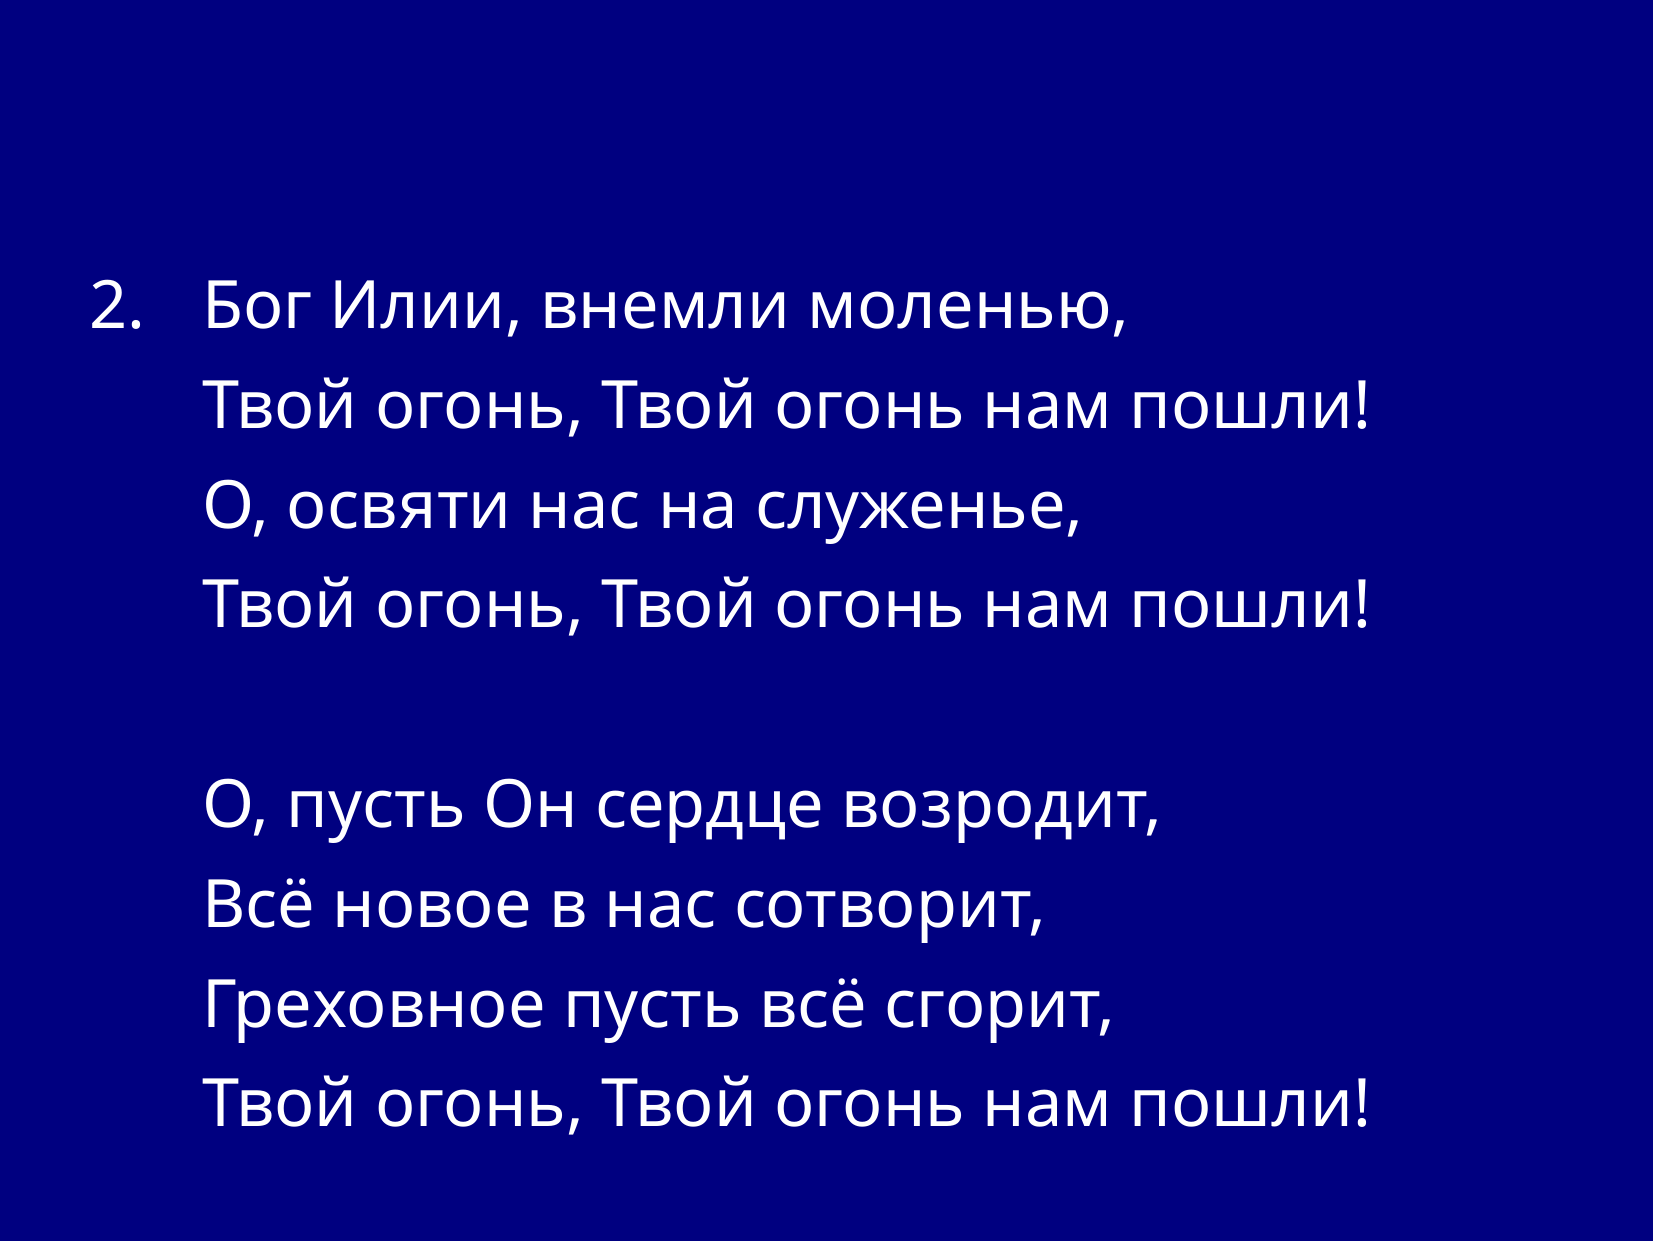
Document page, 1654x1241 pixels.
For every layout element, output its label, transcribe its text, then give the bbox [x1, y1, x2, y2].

text_box 2. Бог Илии, внемли моленью, Твой огонь, Твой огонь нам пошли! О, освяти нас на служенье, Твой огонь, Твой огонь нам пошли! О, пусть Он сердце возродит, Всё новое в нас сотворит, Греховное пусть всё сгорит, Твой огонь, Твой огонь нам пошли! [75, 150, 1576, 1163]
